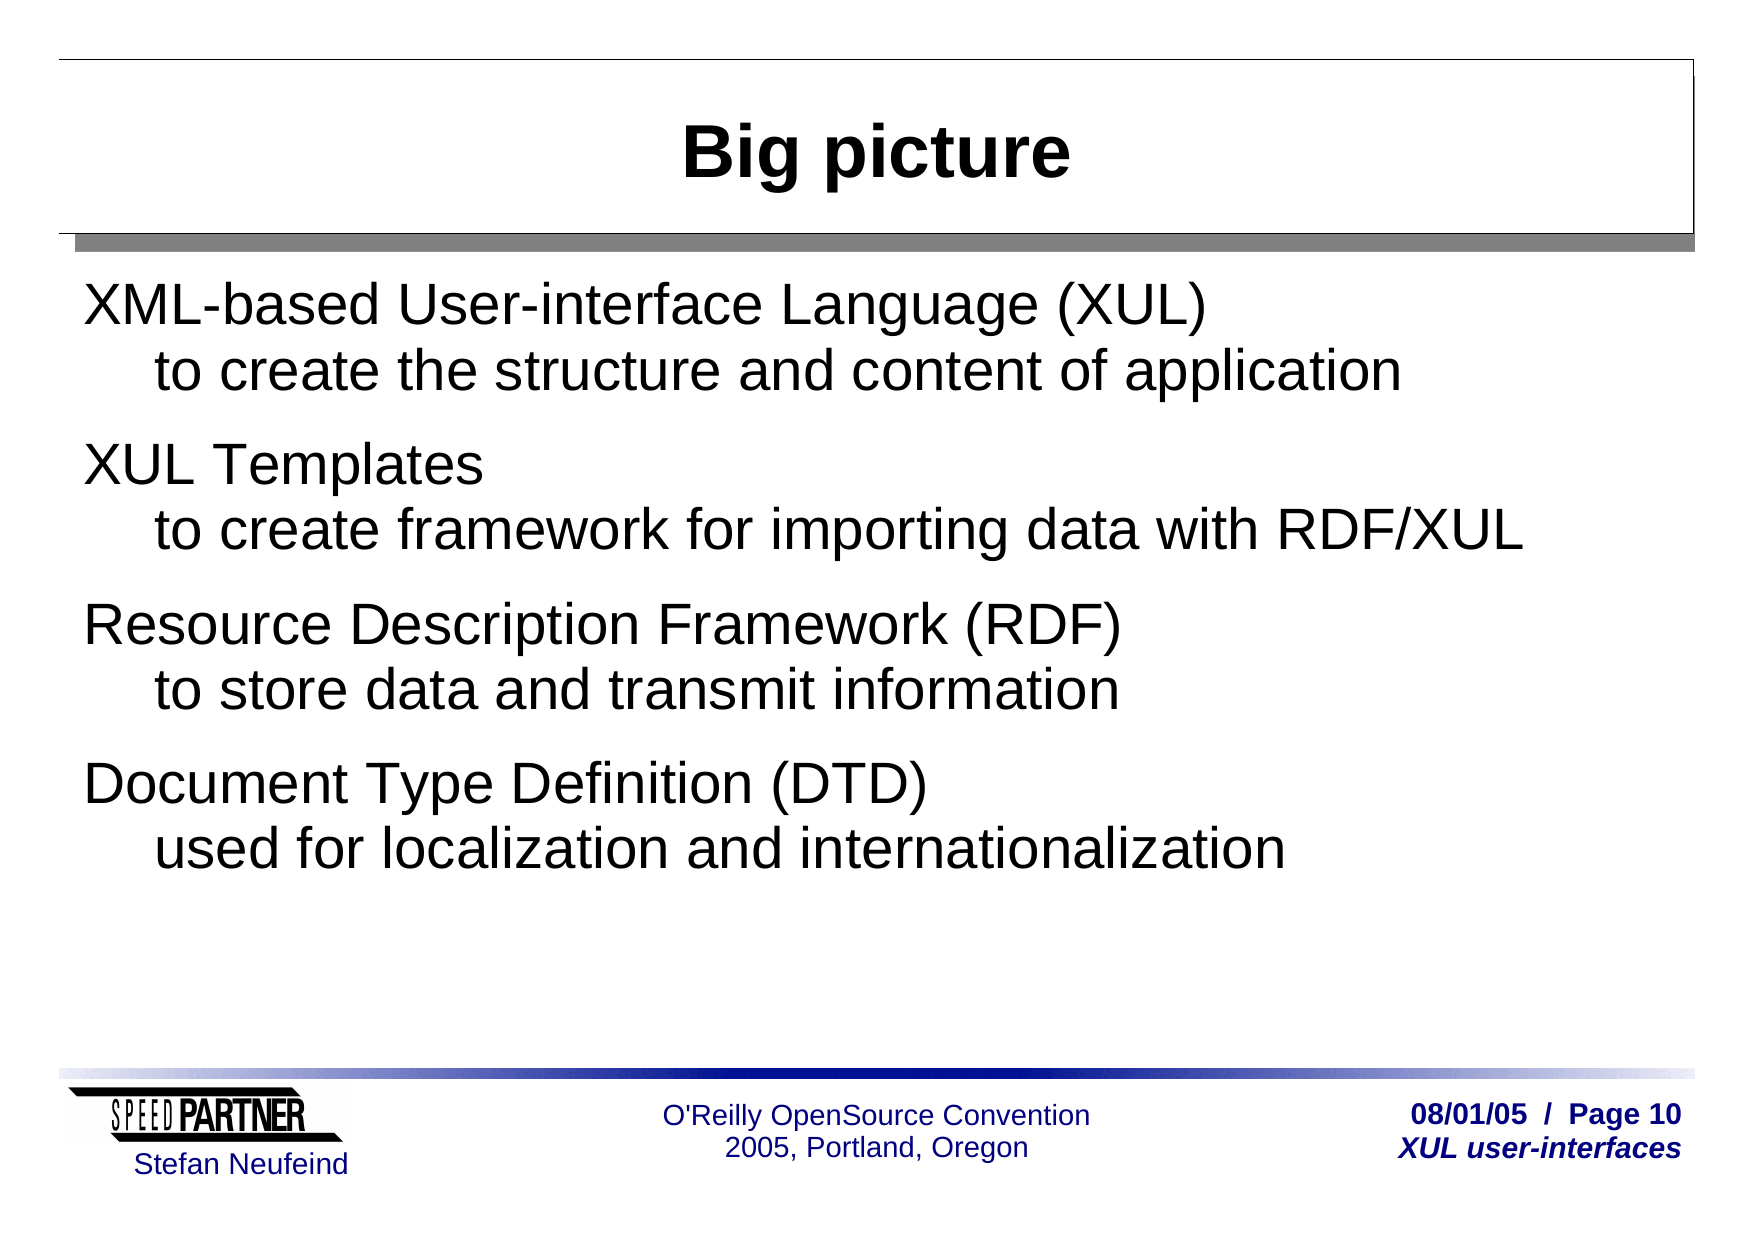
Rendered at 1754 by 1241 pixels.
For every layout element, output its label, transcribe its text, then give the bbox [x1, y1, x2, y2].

list XML-based User-interface Language (XUL) to create the structure and content of application XUL Templates to create framework for importing data with RDF/XUL Resource Description Framework (RDF) to store data and transmit information Document Type Definition (DTD) used for localization and internationalization [71, 272, 1695, 1055]
picture [64, 1082, 348, 1146]
title Big picture [59, 59, 1695, 244]
picture [59, 1068, 1695, 1079]
